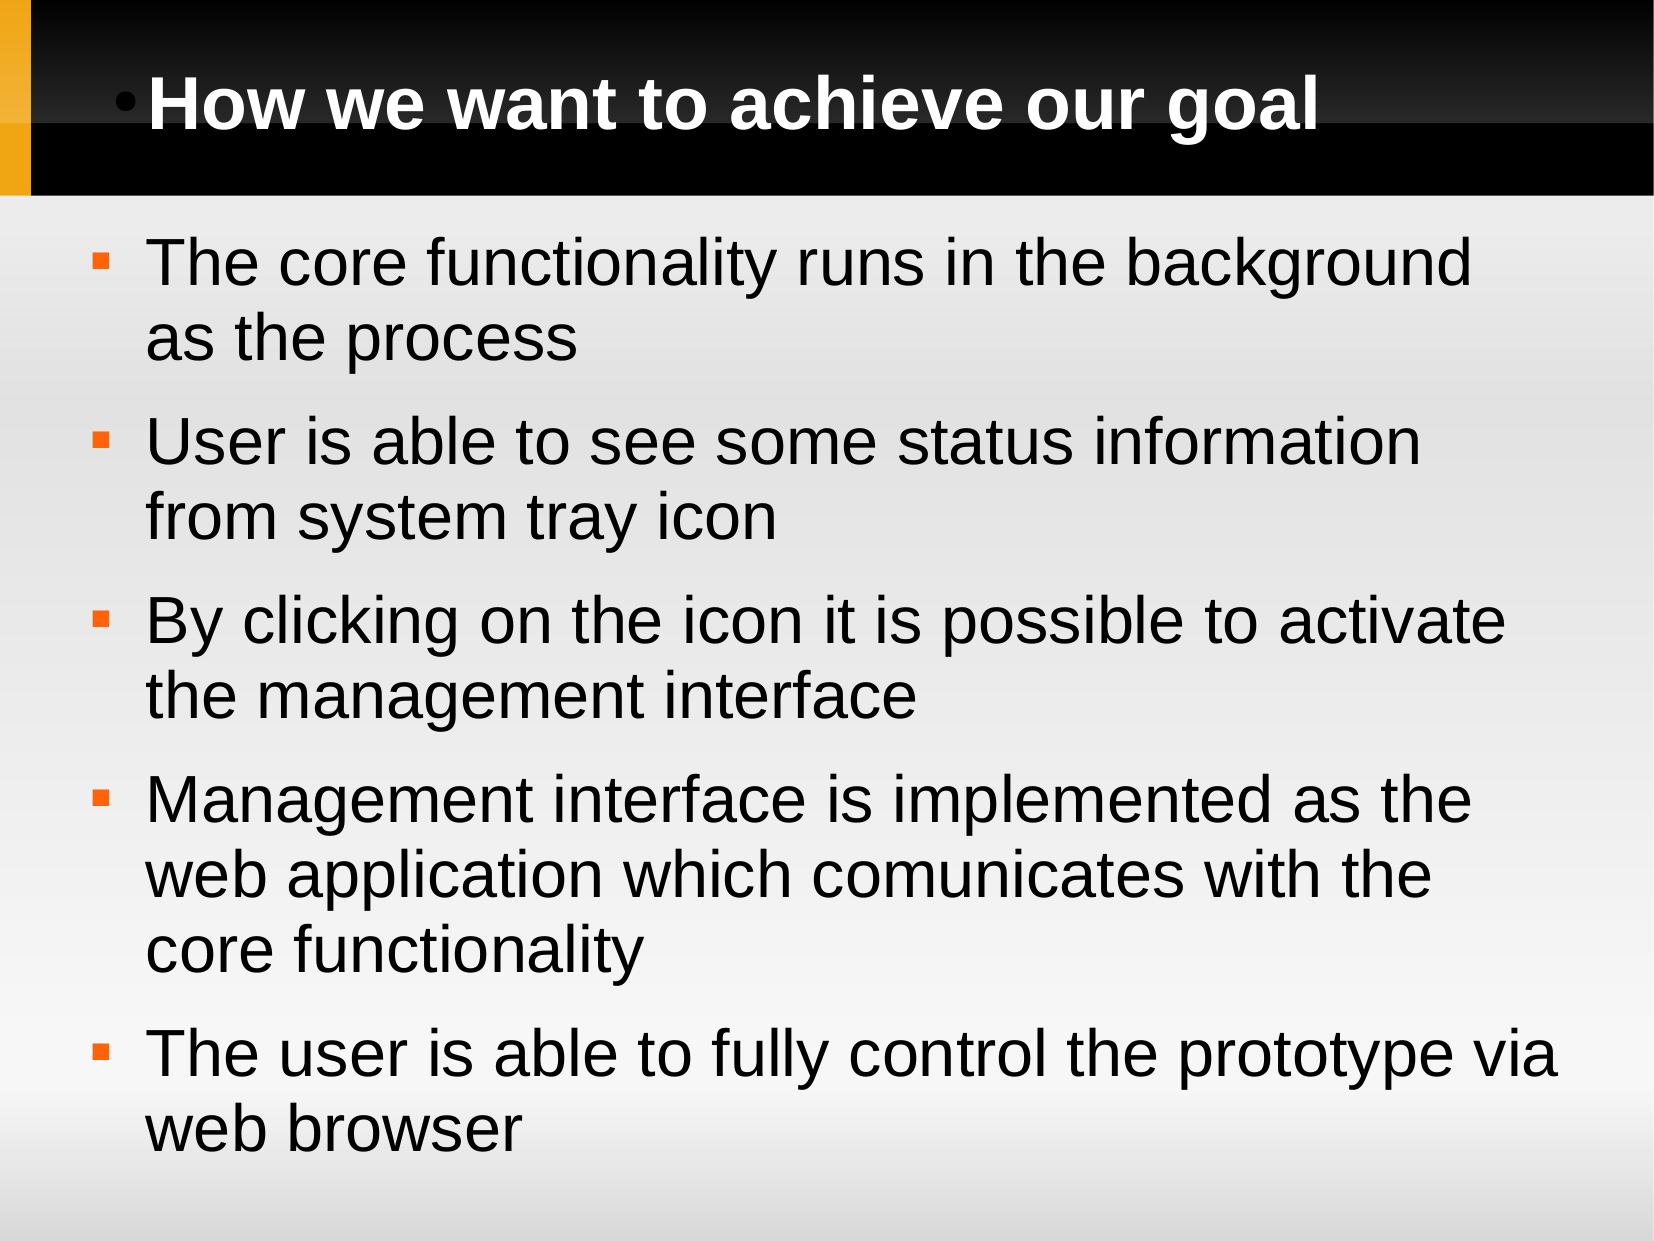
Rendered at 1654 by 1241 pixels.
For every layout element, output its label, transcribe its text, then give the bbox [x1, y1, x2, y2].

list The core functionality runs in the background as the process User is able to see some status information from system tray icon By clicking on the icon it is possible to activate the management interface Management interface is implemented as the web application which comunicates with the core functionality The user is able to fully control the prototype via web browser [75, 225, 1564, 1166]
picture [0, 0, 1654, 1241]
title How we want to achieve our goal [76, 7, 1565, 200]
